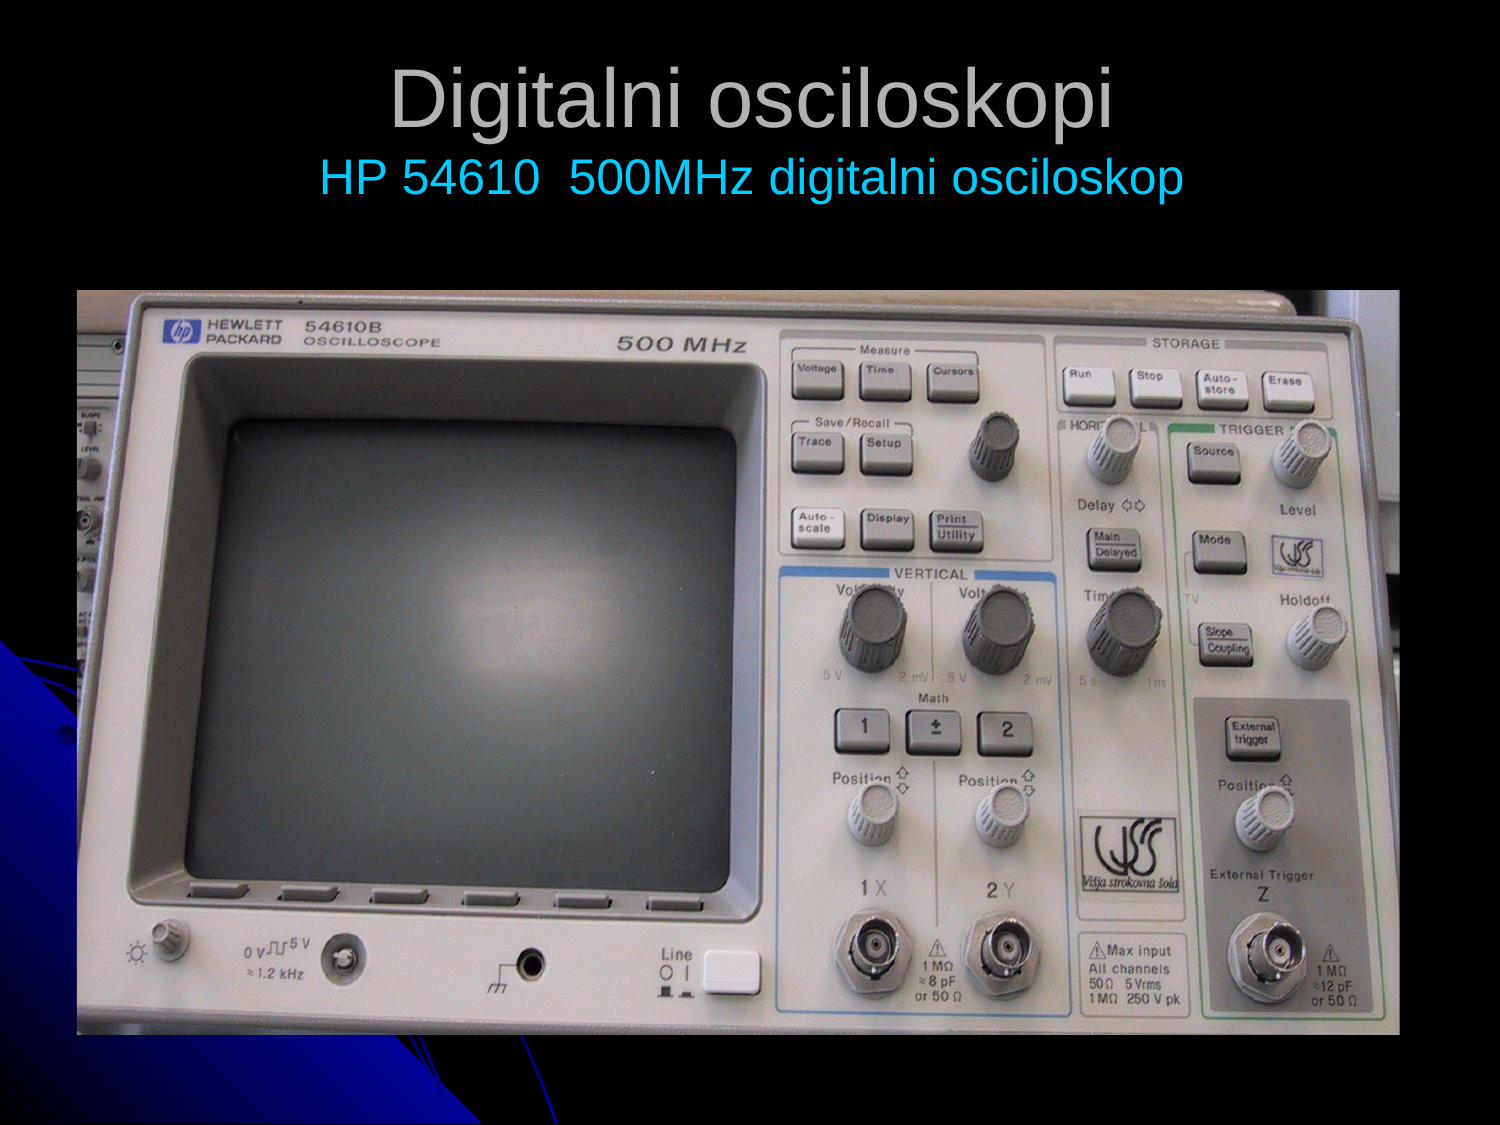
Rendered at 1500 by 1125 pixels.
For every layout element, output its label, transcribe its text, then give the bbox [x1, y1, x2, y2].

title Digitalni osciloskopi HP 54610 500MHz digitalni osciloskop [76, 31, 1427, 219]
picture [76, 290, 1400, 1035]
